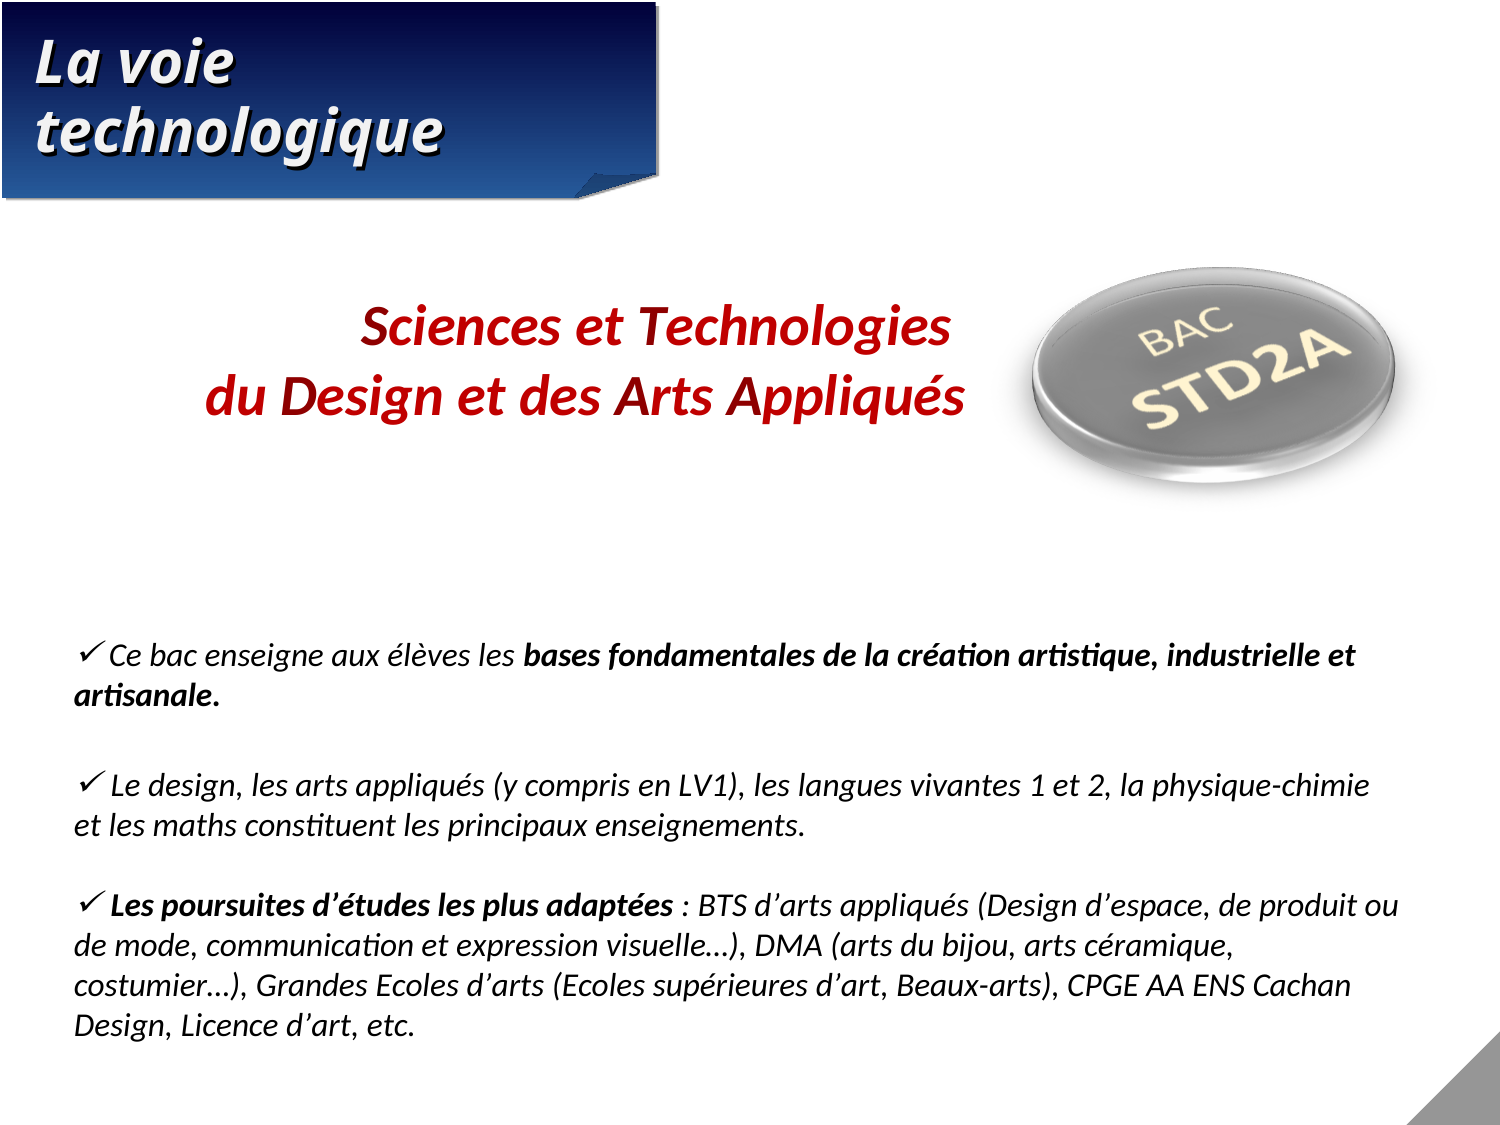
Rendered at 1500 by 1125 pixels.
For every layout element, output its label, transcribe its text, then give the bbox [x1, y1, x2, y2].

text_box [2, 2, 656, 199]
text_box  Ce bac enseigne aux élèves les bases fondamentales de la création artistique, industrielle et artisanale. [59, 625, 1386, 721]
text_box Sciences et Technologies du Design et des Arts Appliqués [38, 279, 894, 435]
text_box [1406, 1031, 1500, 1125]
text_box  Le design, les arts appliqués (y compris en LV1), les langues vivantes 1 et 2, la physique-chimie et les maths constituent les principaux enseignements.  Les poursuites d’études les plus adaptées : BTS d’arts appliqués (Design d’espace, de produit ou de mode, communication et expression visuelle…), DMA (arts du bijou, arts céramique, costumier…), Grandes Ecoles d’arts (Ecoles supérieures d’art, Beaux-arts), CPGE AA ENS Cachan Design, Licence d’art, etc. [59, 755, 1420, 1051]
picture [894, 217, 1500, 583]
text_box La voie technologique [34, 28, 644, 167]
